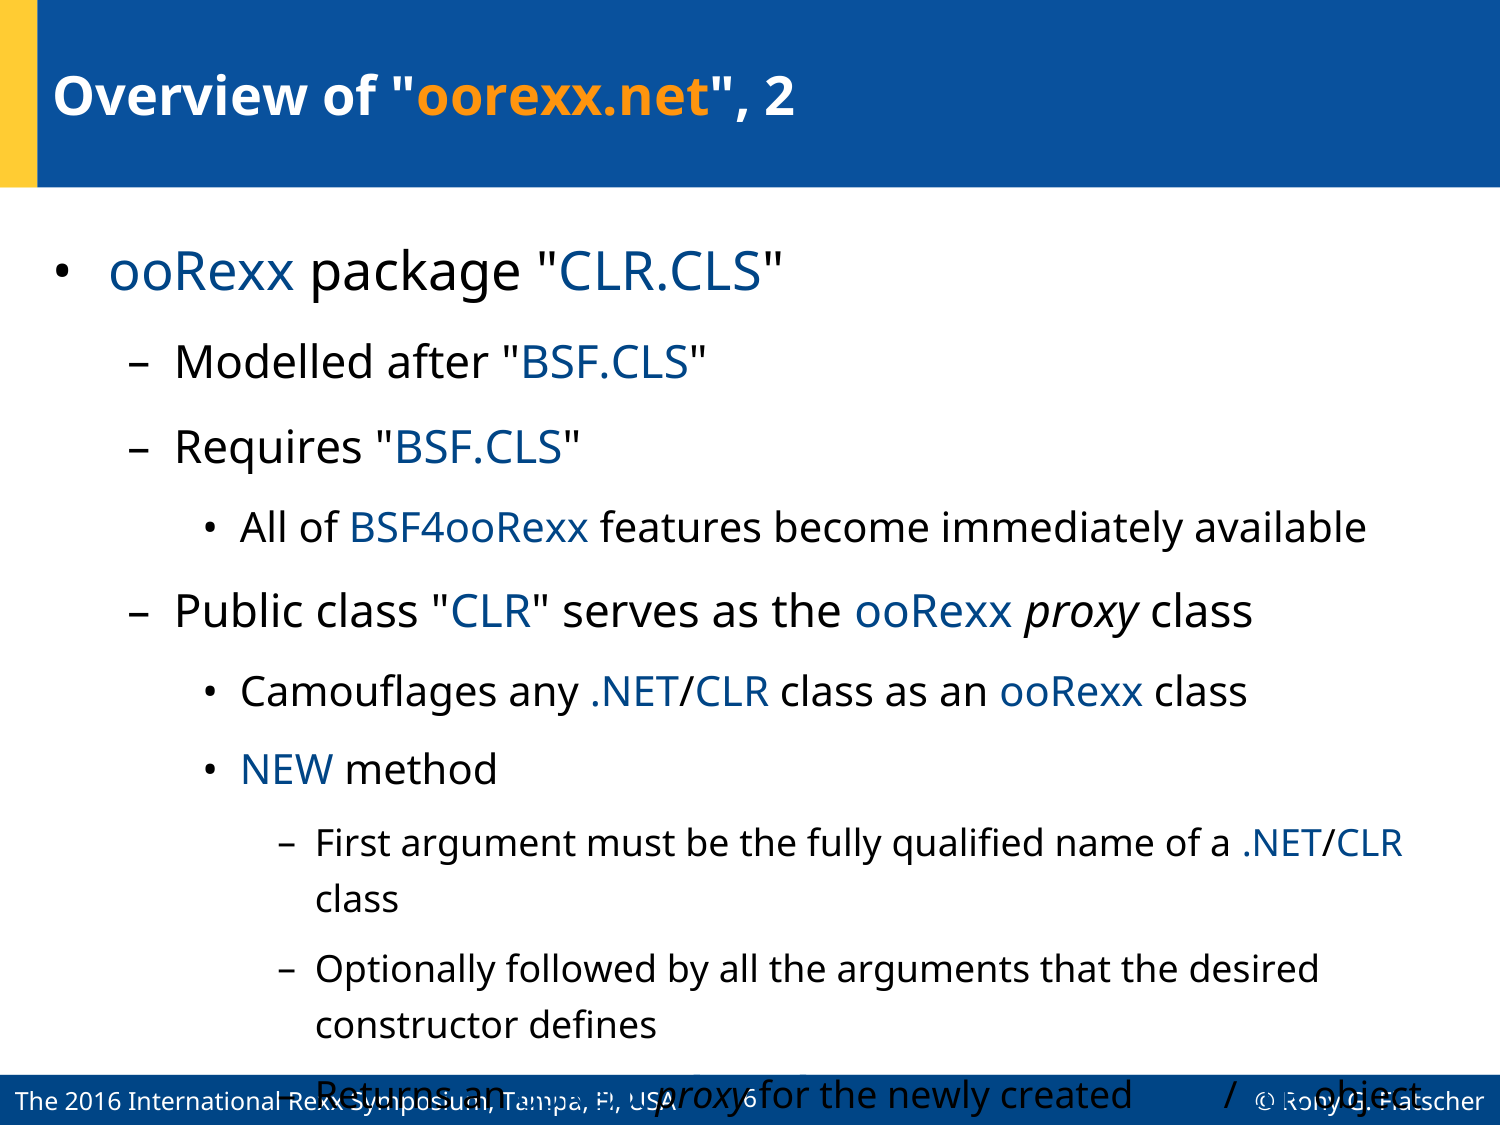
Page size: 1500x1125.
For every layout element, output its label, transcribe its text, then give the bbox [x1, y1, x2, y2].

title Overview of "oorexx.net", 2 [37, 0, 1500, 188]
list ooRexx package "CLR.CLS" Modelled after "BSF.CLS" Requires "BSF.CLS" All of BSF4ooRexx features become immediately available Public class "CLR" serves as the ooRexx proxy class Camouflages any .NET/CLR class as an ooRexx class NEW method First argument must be the fully qualified name of a .NET/CLR class Optionally followed by all the arguments that the desired constructor defines Returns an ooRexx proxy for the newly created .NET/CLR object [37, 212, 1500, 1051]
